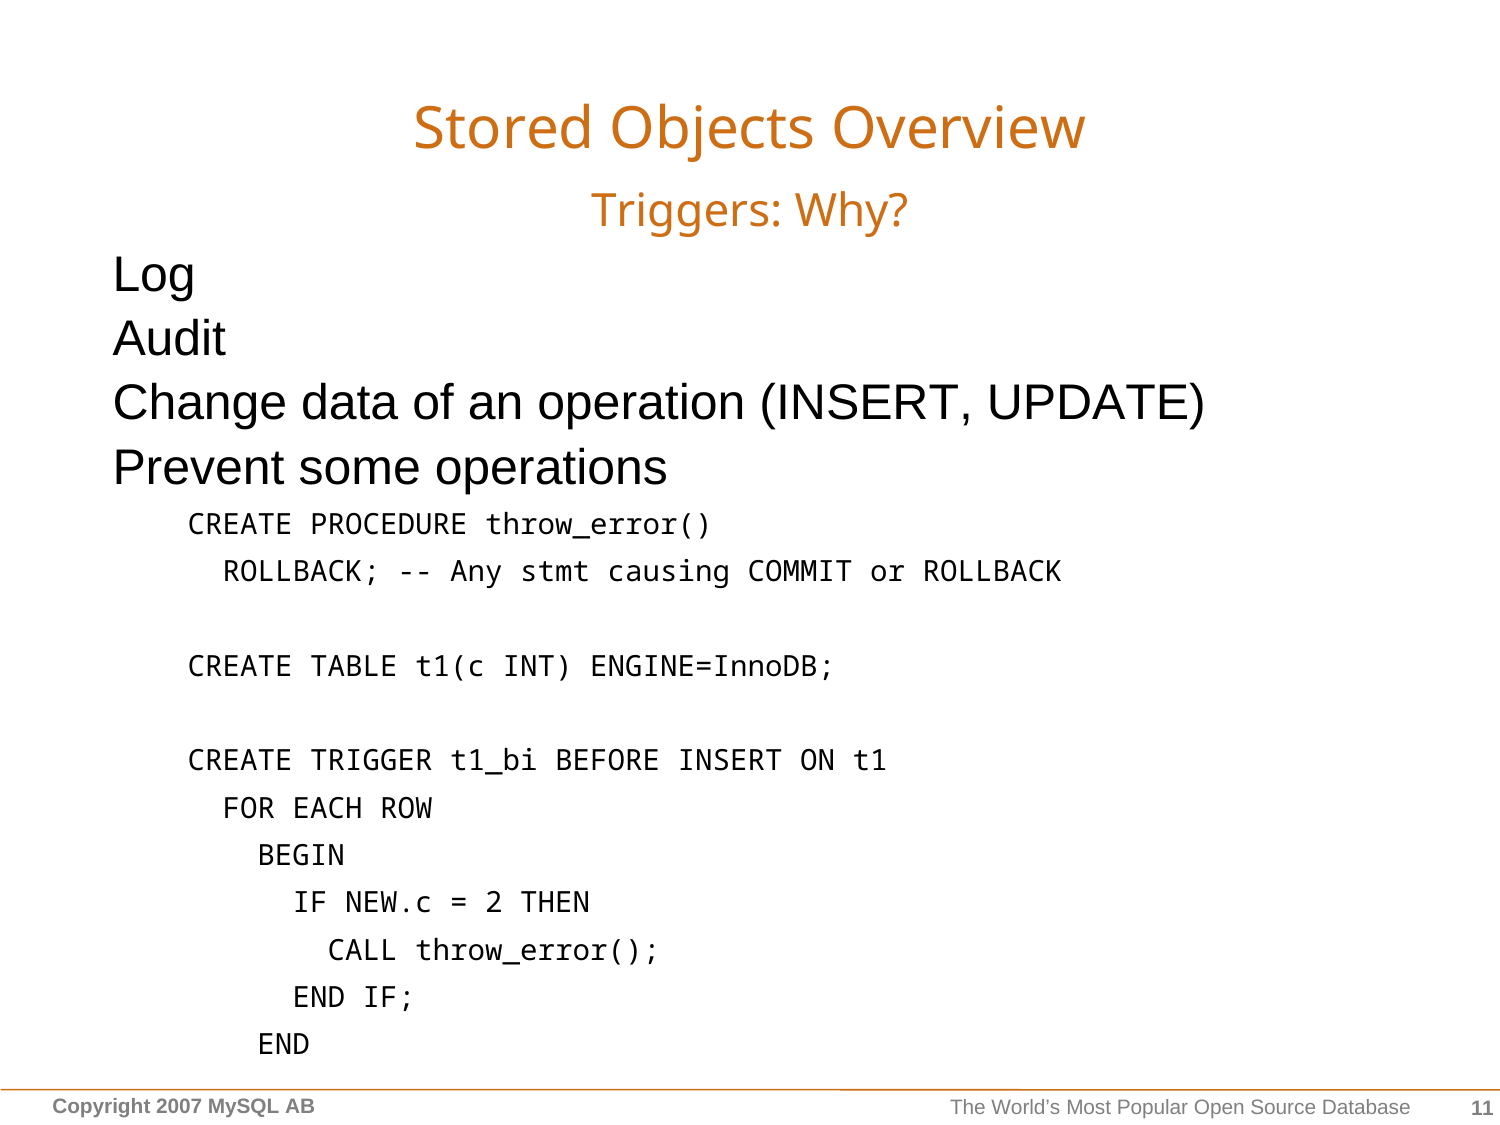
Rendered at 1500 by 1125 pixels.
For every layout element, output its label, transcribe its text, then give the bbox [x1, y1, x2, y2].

list Log Audit Change data of an operation (INSERT, UPDATE) Prevent some operations CREATE PROCEDURE throw_error() ROLLBACK; -- Any stmt causing COMMIT or ROLLBACK CREATE TABLE t1(c INT) ENGINE=InnoDB; CREATE TRIGGER t1_bi BEFORE INSERT ON t1 FOR EACH ROW BEGIN IF NEW.c = 2 THEN CALL throw_error(); END IF; END INSERT INTO t1 VALUES (10), (11), (12); -- Ok INSERT INTO t1 VALUES (1), (2), (3); -- Rollback [112, 249, 1388, 1098]
title Stored Objects Overview Triggers: Why? [0, 77, 1500, 236]
